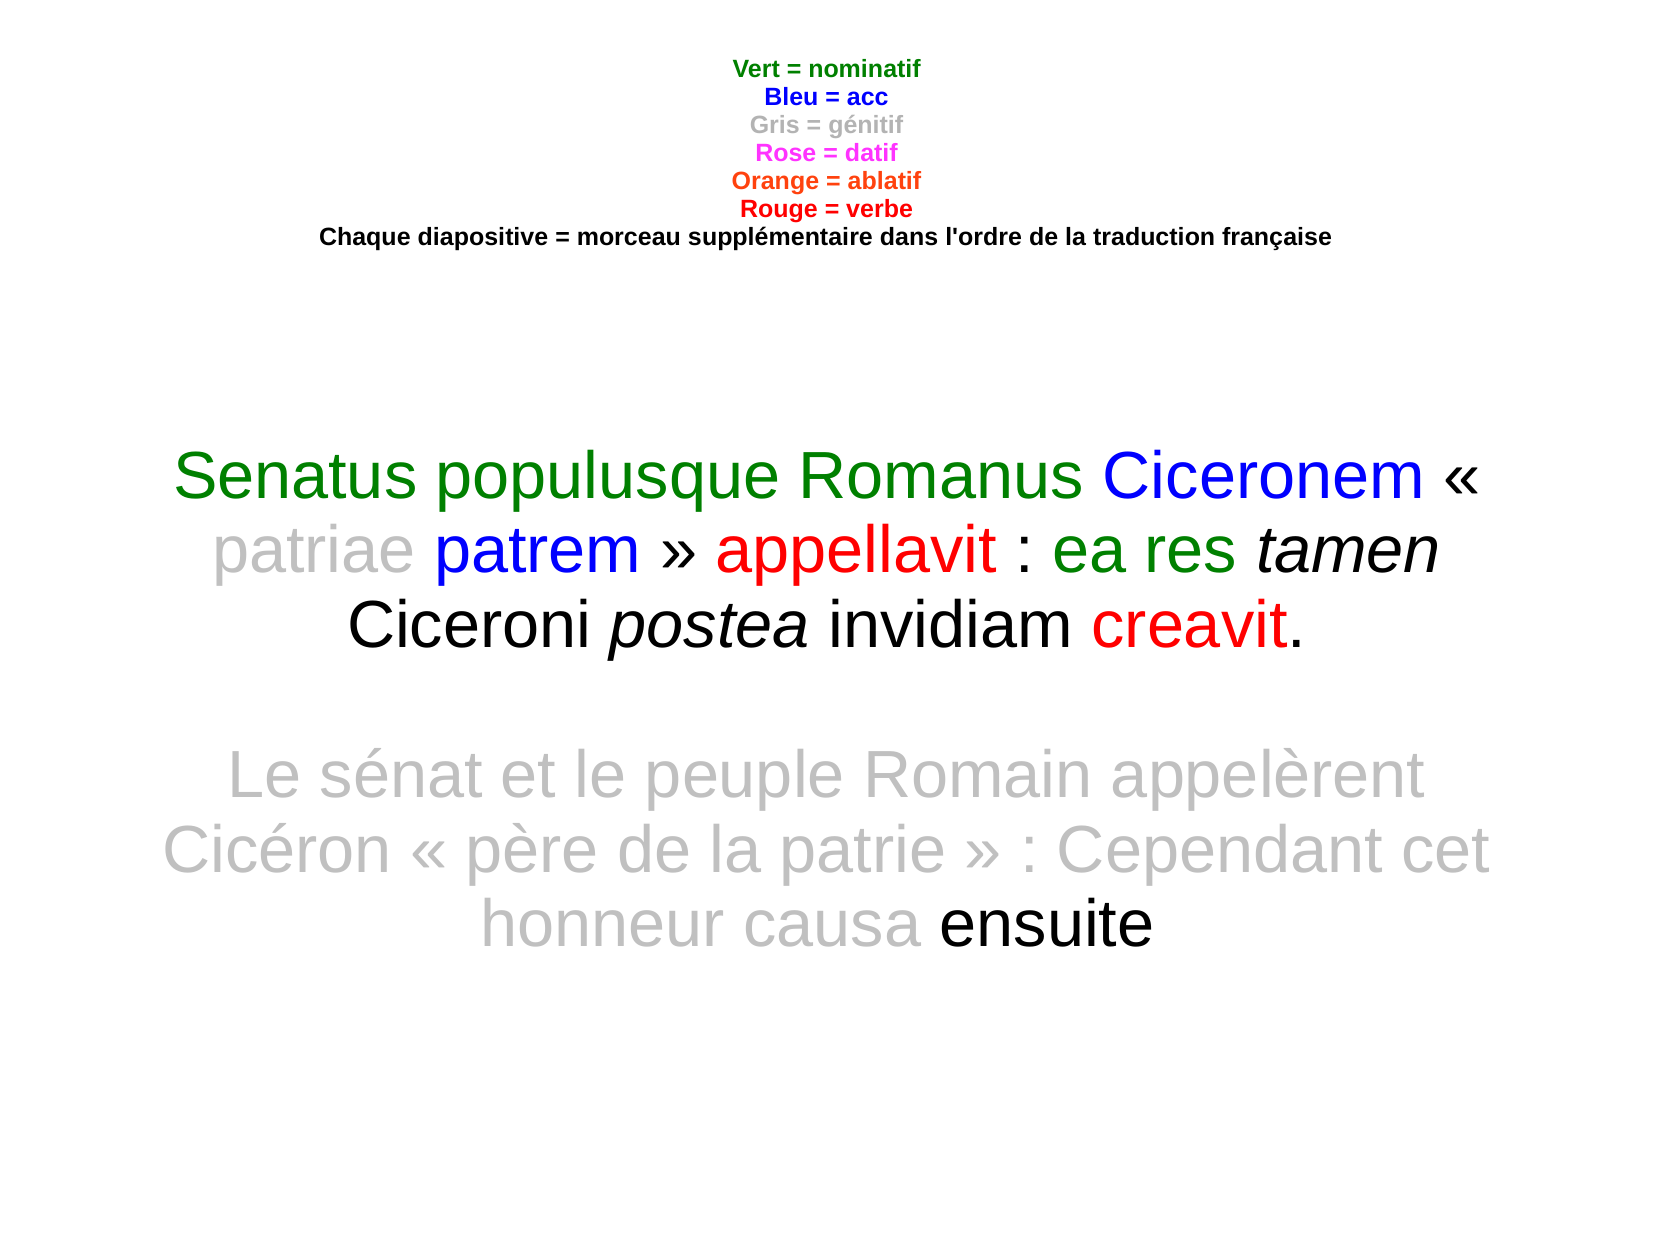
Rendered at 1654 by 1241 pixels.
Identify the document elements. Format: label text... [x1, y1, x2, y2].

subtitle Senatus populusque Romanus Ciceronem « patriae patrem » appellavit : ea res tamen Ciceroni postea invidiam creavit. Le sénat et le peuple Romain appelèrent Cicéron « père de la patrie » : Cependant cet honneur causa ensuite [82, 290, 1571, 1109]
title Vert = nominatif Bleu = acc Gris = génitif Rose = datif Orange = ablatif Rouge = verbe Chaque diapositive = morceau supplémentaire dans l'ordre de la traduction française [82, 49, 1571, 257]
